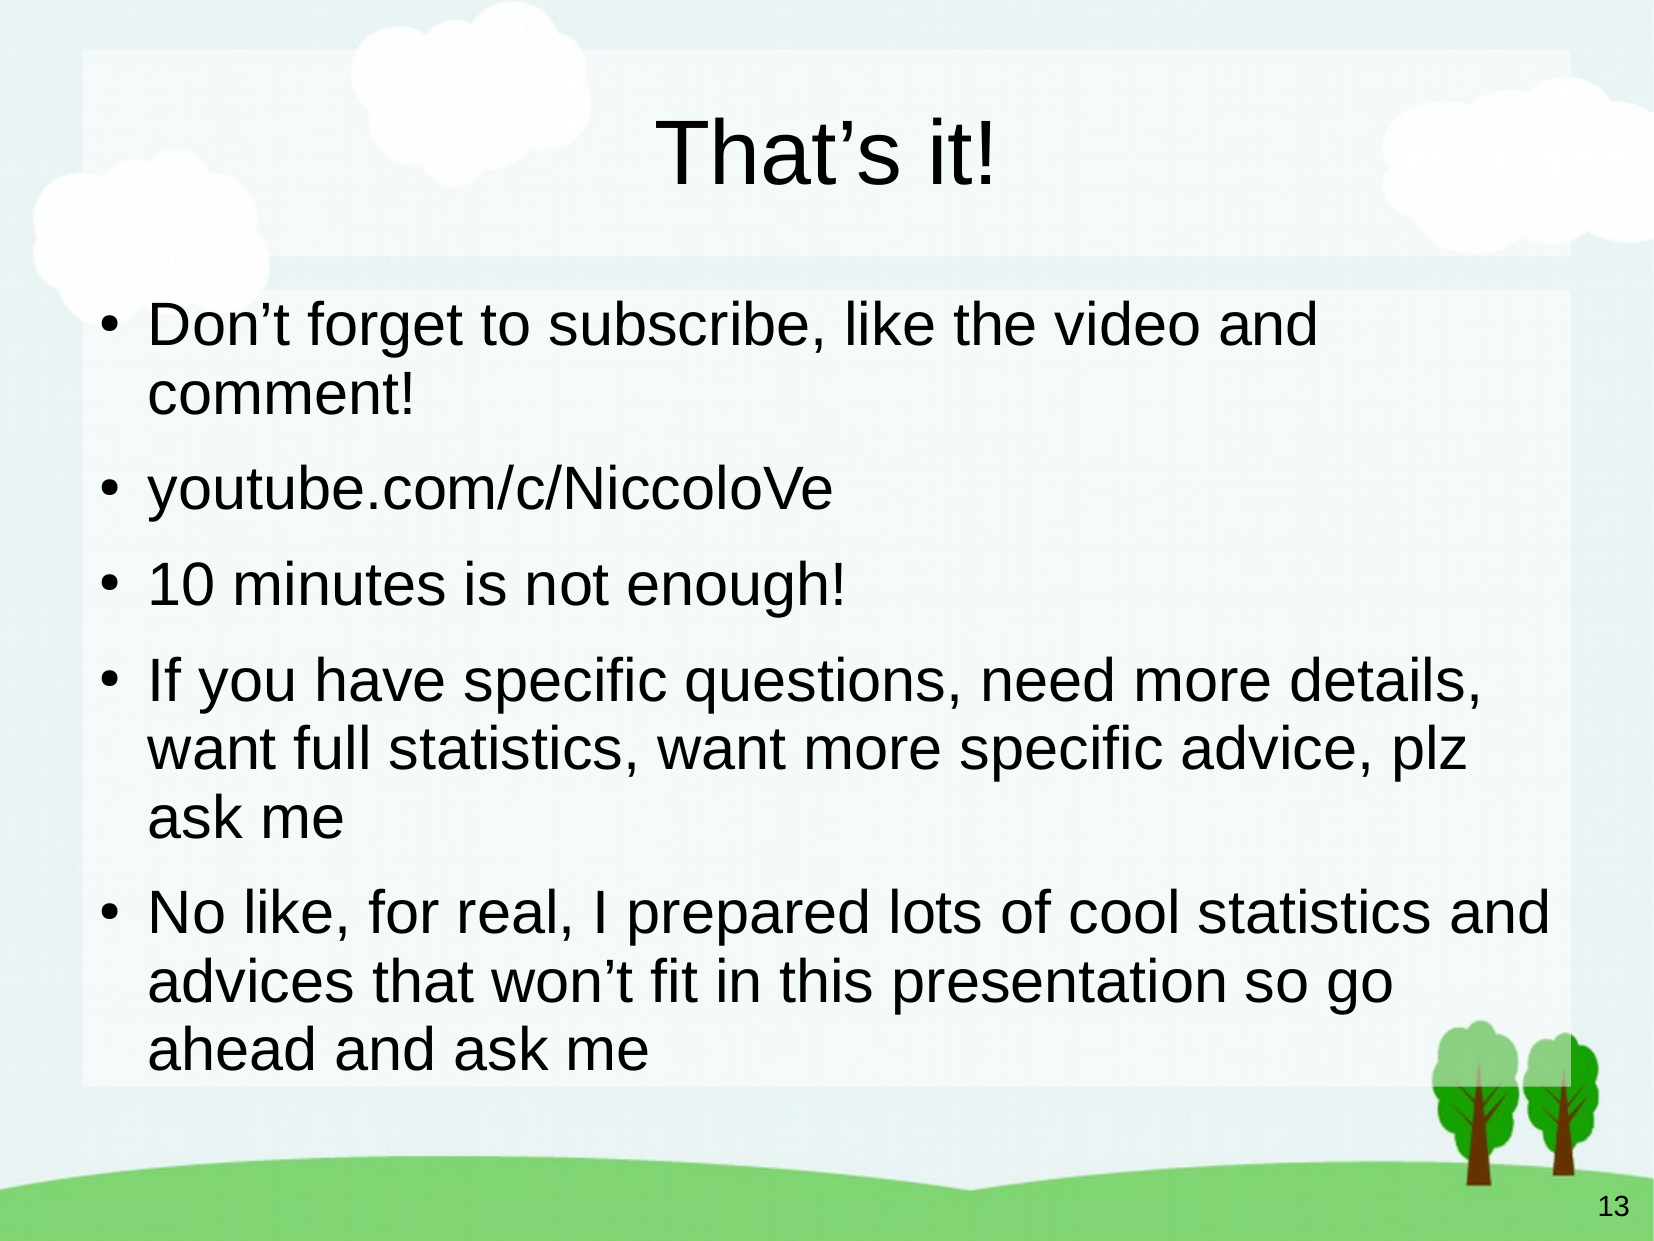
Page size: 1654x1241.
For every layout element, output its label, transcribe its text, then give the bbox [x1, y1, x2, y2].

title That’s it! [82, 49, 1571, 257]
list Don’t forget to subscribe, like the video and comment! youtube.com/c/NiccoloVe 10 minutes is not enough! If you have specific questions, need more details, want full statistics, want more specific advice, plz ask me No like, for real, I prepared lots of cool statistics and advices that won’t fit in this presentation so go ahead and ask me [82, 290, 1571, 1087]
picture [0, 0, 1654, 1241]
